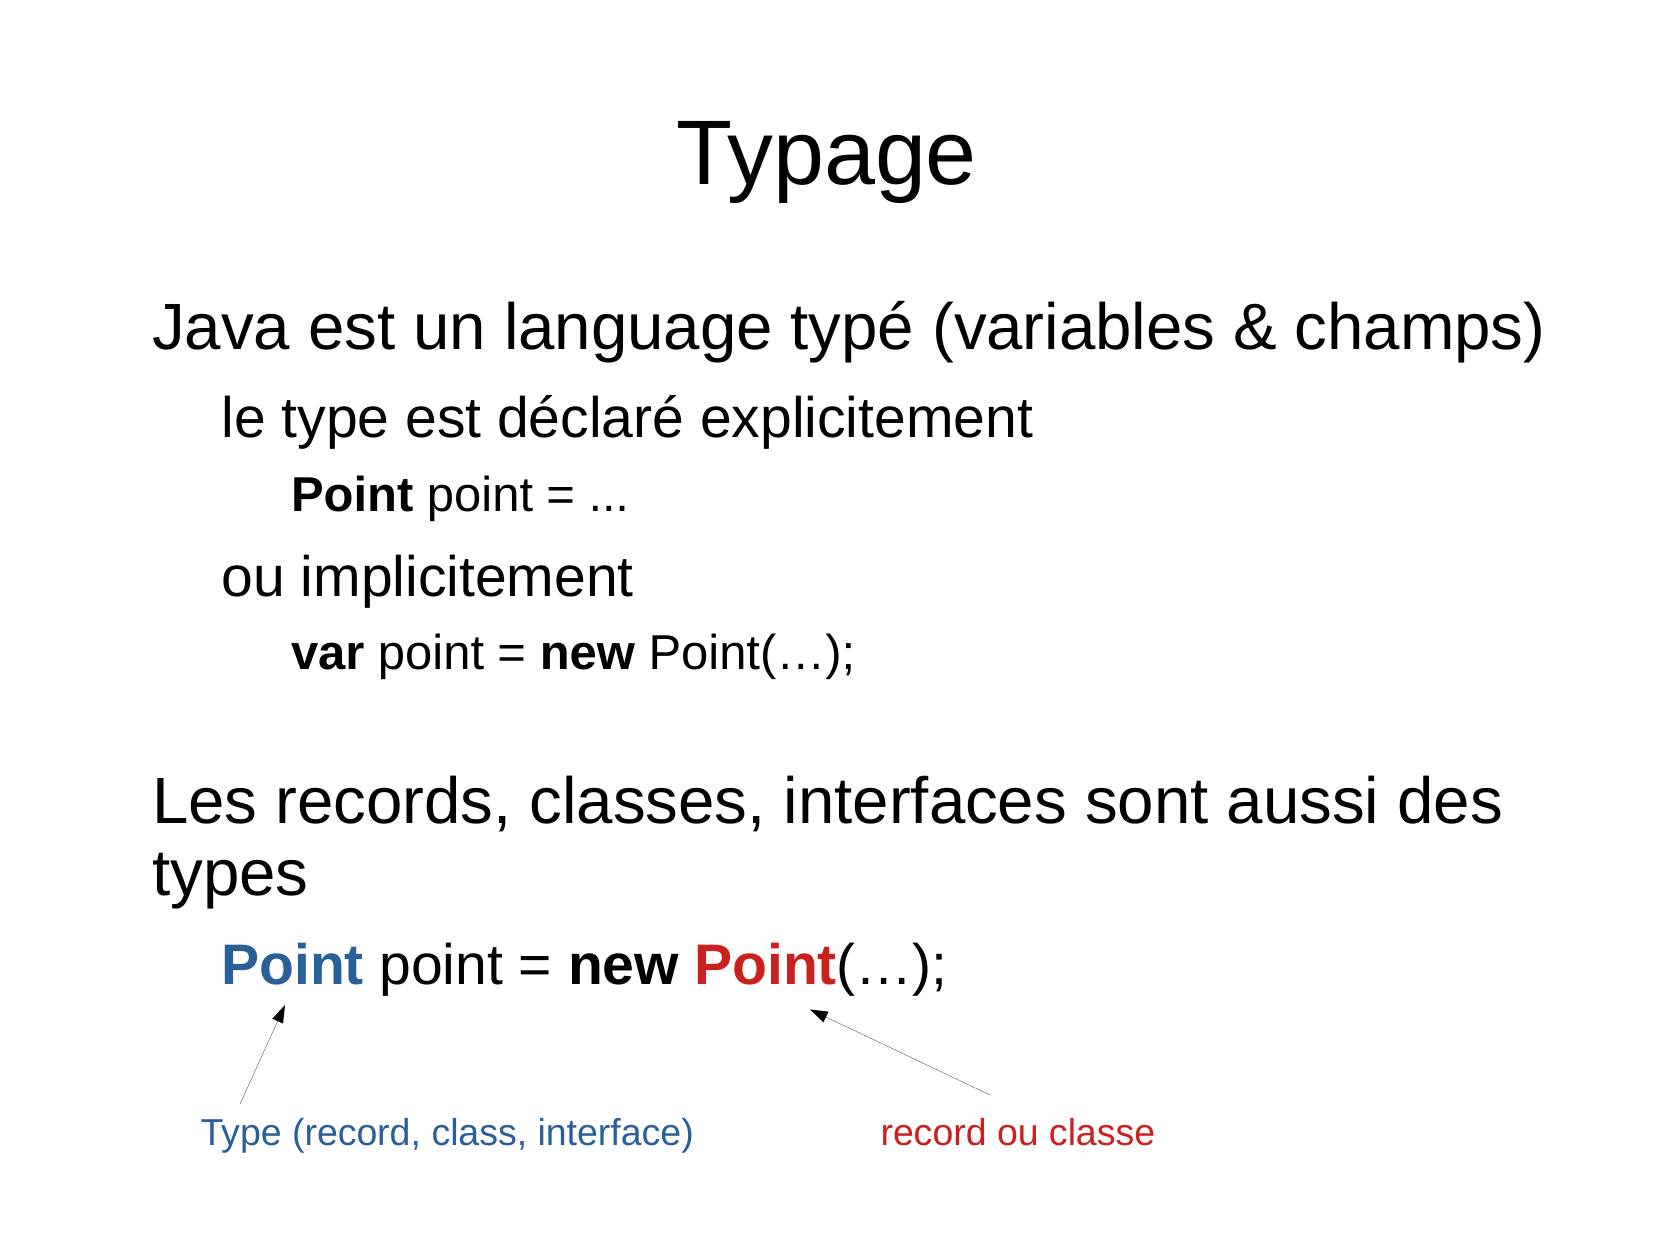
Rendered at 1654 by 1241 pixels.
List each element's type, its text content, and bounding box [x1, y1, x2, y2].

text_box Type (record, class, interface) [185, 1104, 710, 1161]
text_box record ou classe [865, 1104, 1171, 1161]
title Typage [82, 49, 1571, 257]
list Java est un language typé (variables & champs) le type est déclaré explicitement Point point = ... ou implicitement var point = new Point(…); Les records, classes, interfaces sont aussi des types Point point = new Point(…); [82, 290, 1571, 1010]
